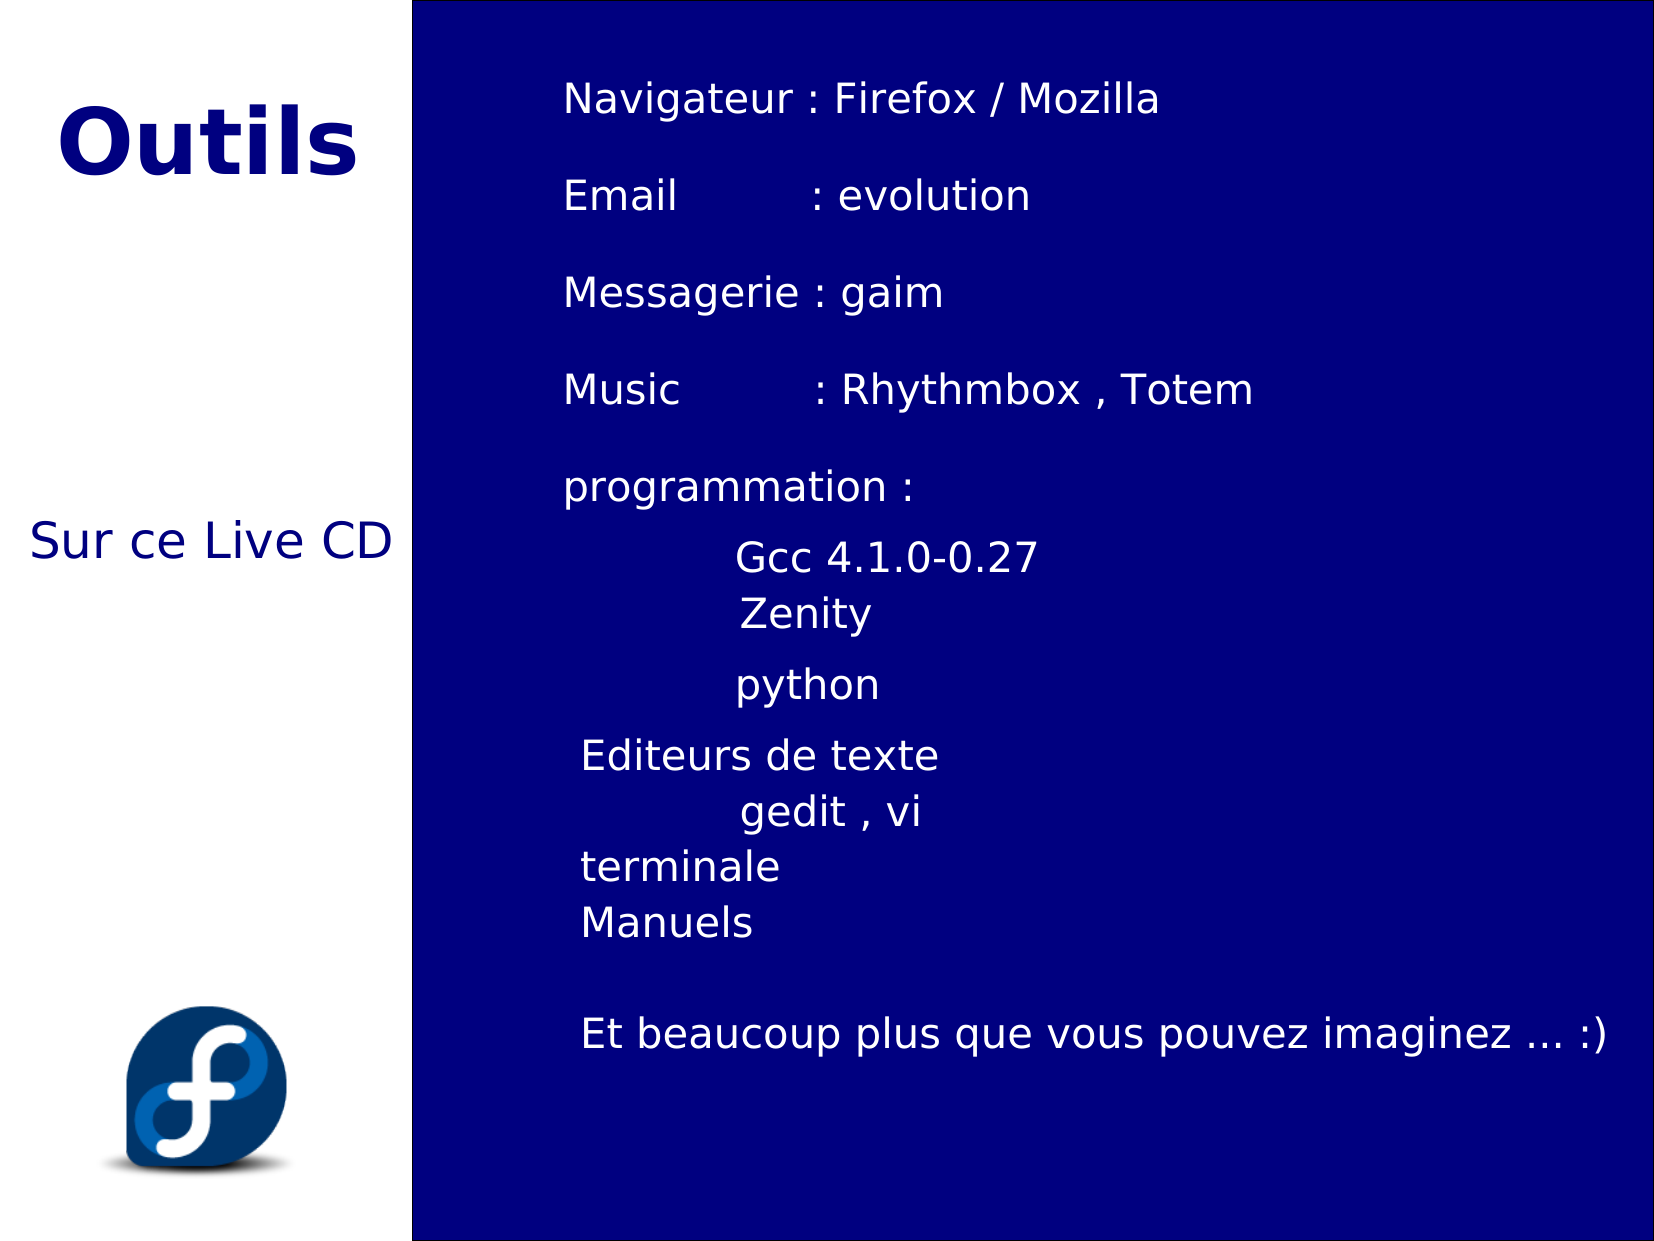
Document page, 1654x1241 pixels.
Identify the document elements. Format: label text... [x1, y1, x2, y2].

text_box Navigateur : Firefox / Mozilla Email : evolution Messagerie : gaim Music : Rhythmbox , Totem programmation : Gcc 4.1.0-0.27 Zenity python Editeurs de texte gedit , vi terminale Manuels Et beaucoup plus que vous pouvez imaginez ... :) [562, 75, 1608, 1059]
picture [93, 1005, 301, 1179]
text_box Sur ce Live CD [29, 511, 387, 571]
text_box Outils [56, 89, 362, 197]
